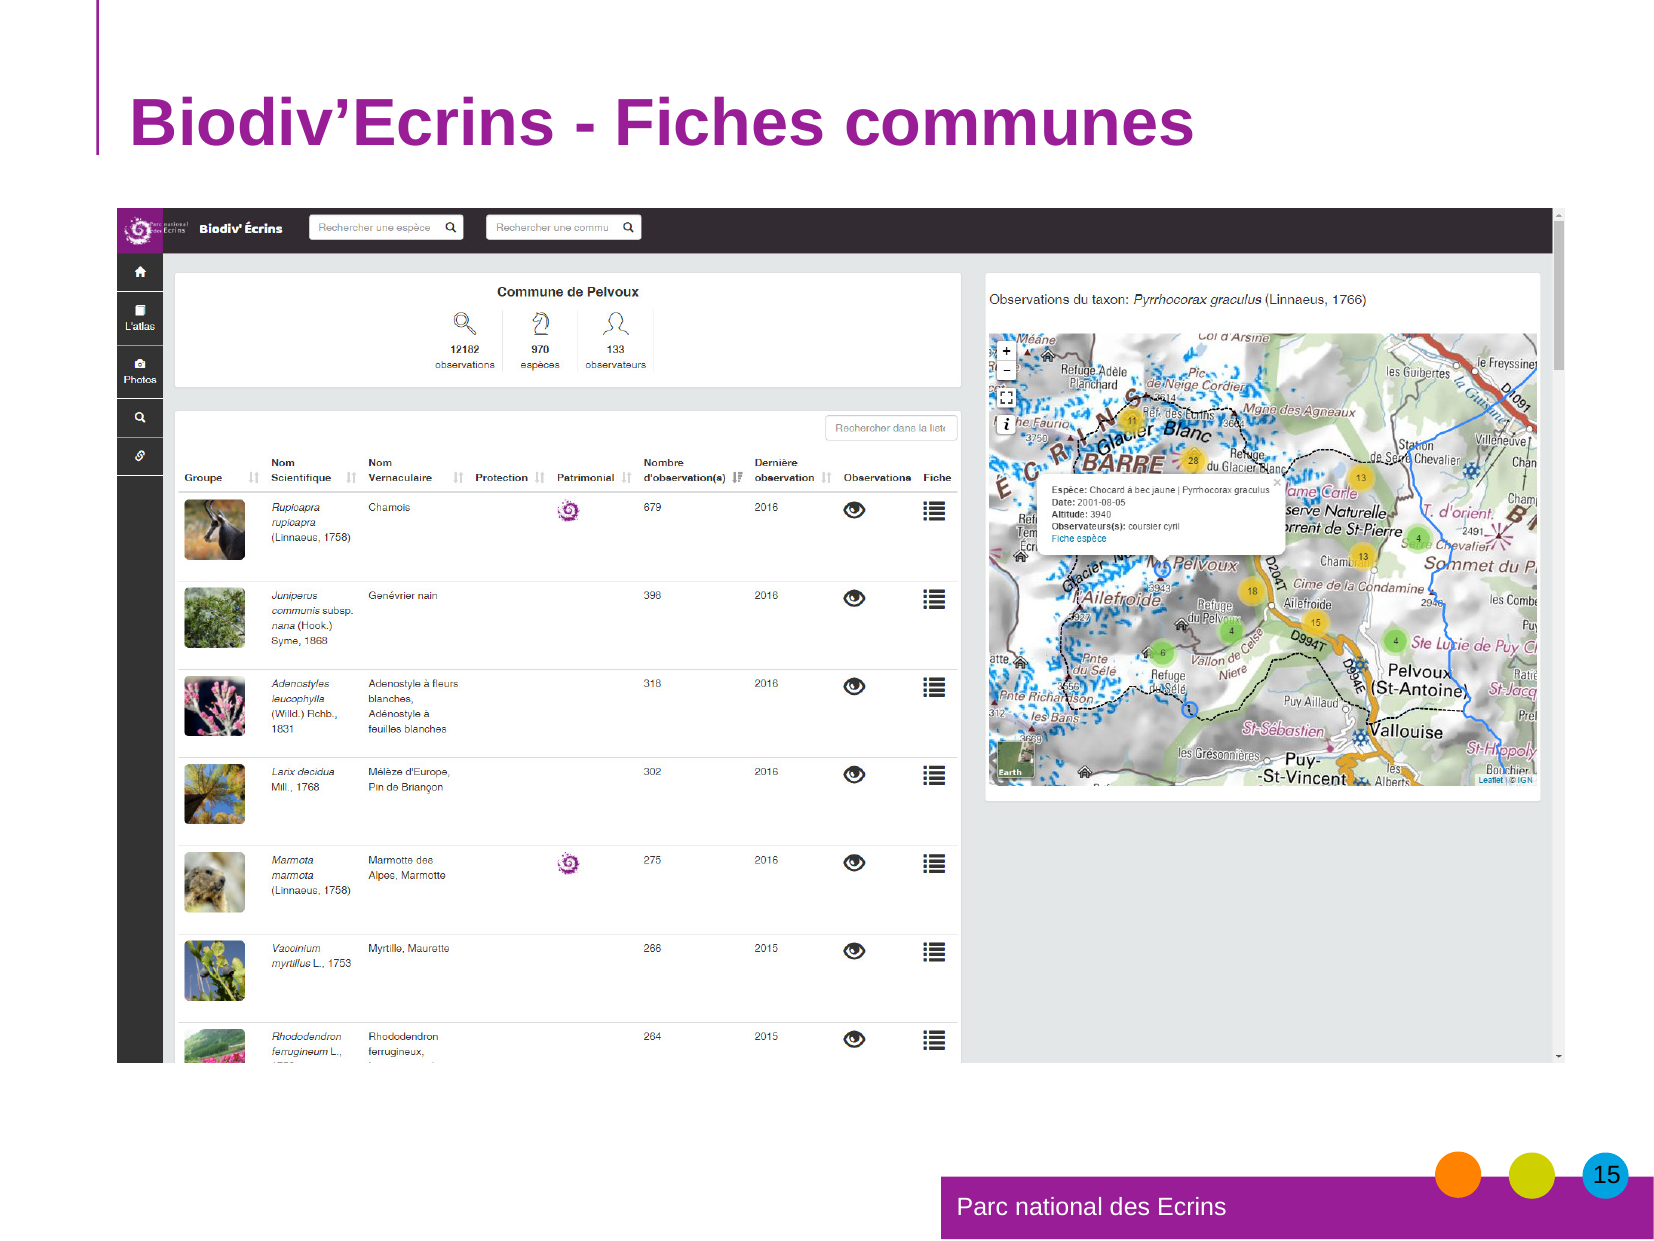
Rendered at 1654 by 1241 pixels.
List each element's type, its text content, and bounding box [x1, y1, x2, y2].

picture [117, 208, 1565, 1063]
title Biodiv’Ecrins - Fiches communes [129, 11, 1619, 160]
